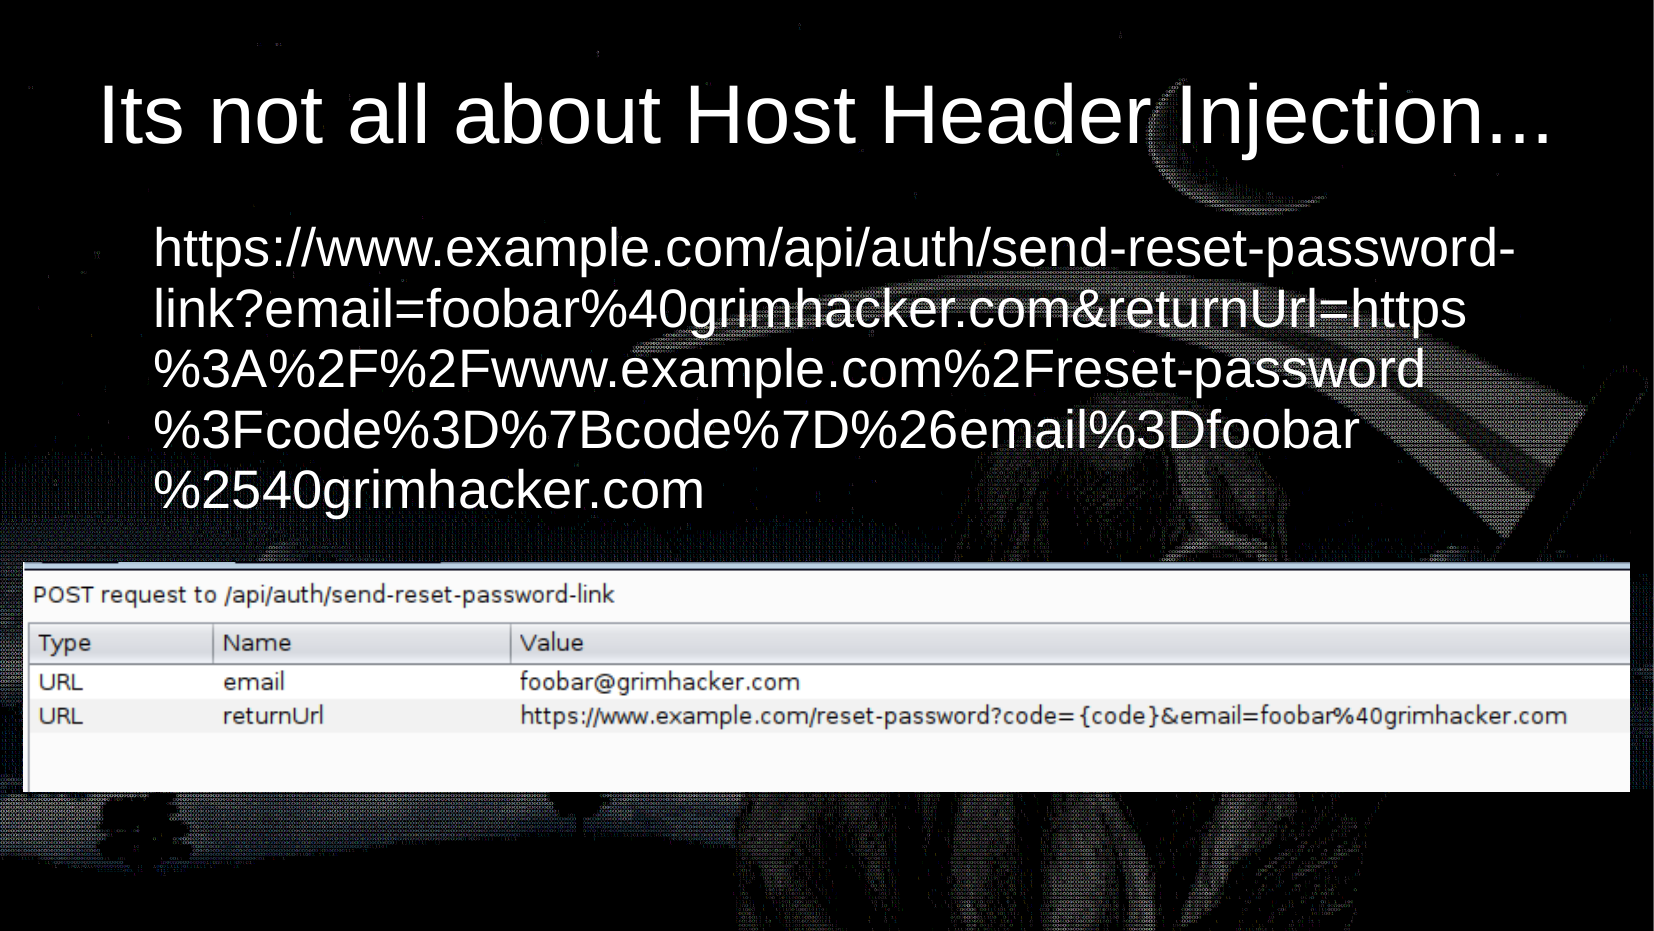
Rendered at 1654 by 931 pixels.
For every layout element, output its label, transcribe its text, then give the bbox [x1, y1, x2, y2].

list https://www.example.com/api/auth/send-reset-password-link?email=foobar%40grimhacker.com&returnUrl=https%3A%2F%2Fwww.example.com%2Freset-password%3Fcode%3D%7Bcode%7D%26email%3Dfoobar%2540grimhacker.com [82, 217, 1571, 562]
picture [0, 0, 1654, 931]
title Its not all about Host Header Injection... [82, 37, 1571, 193]
